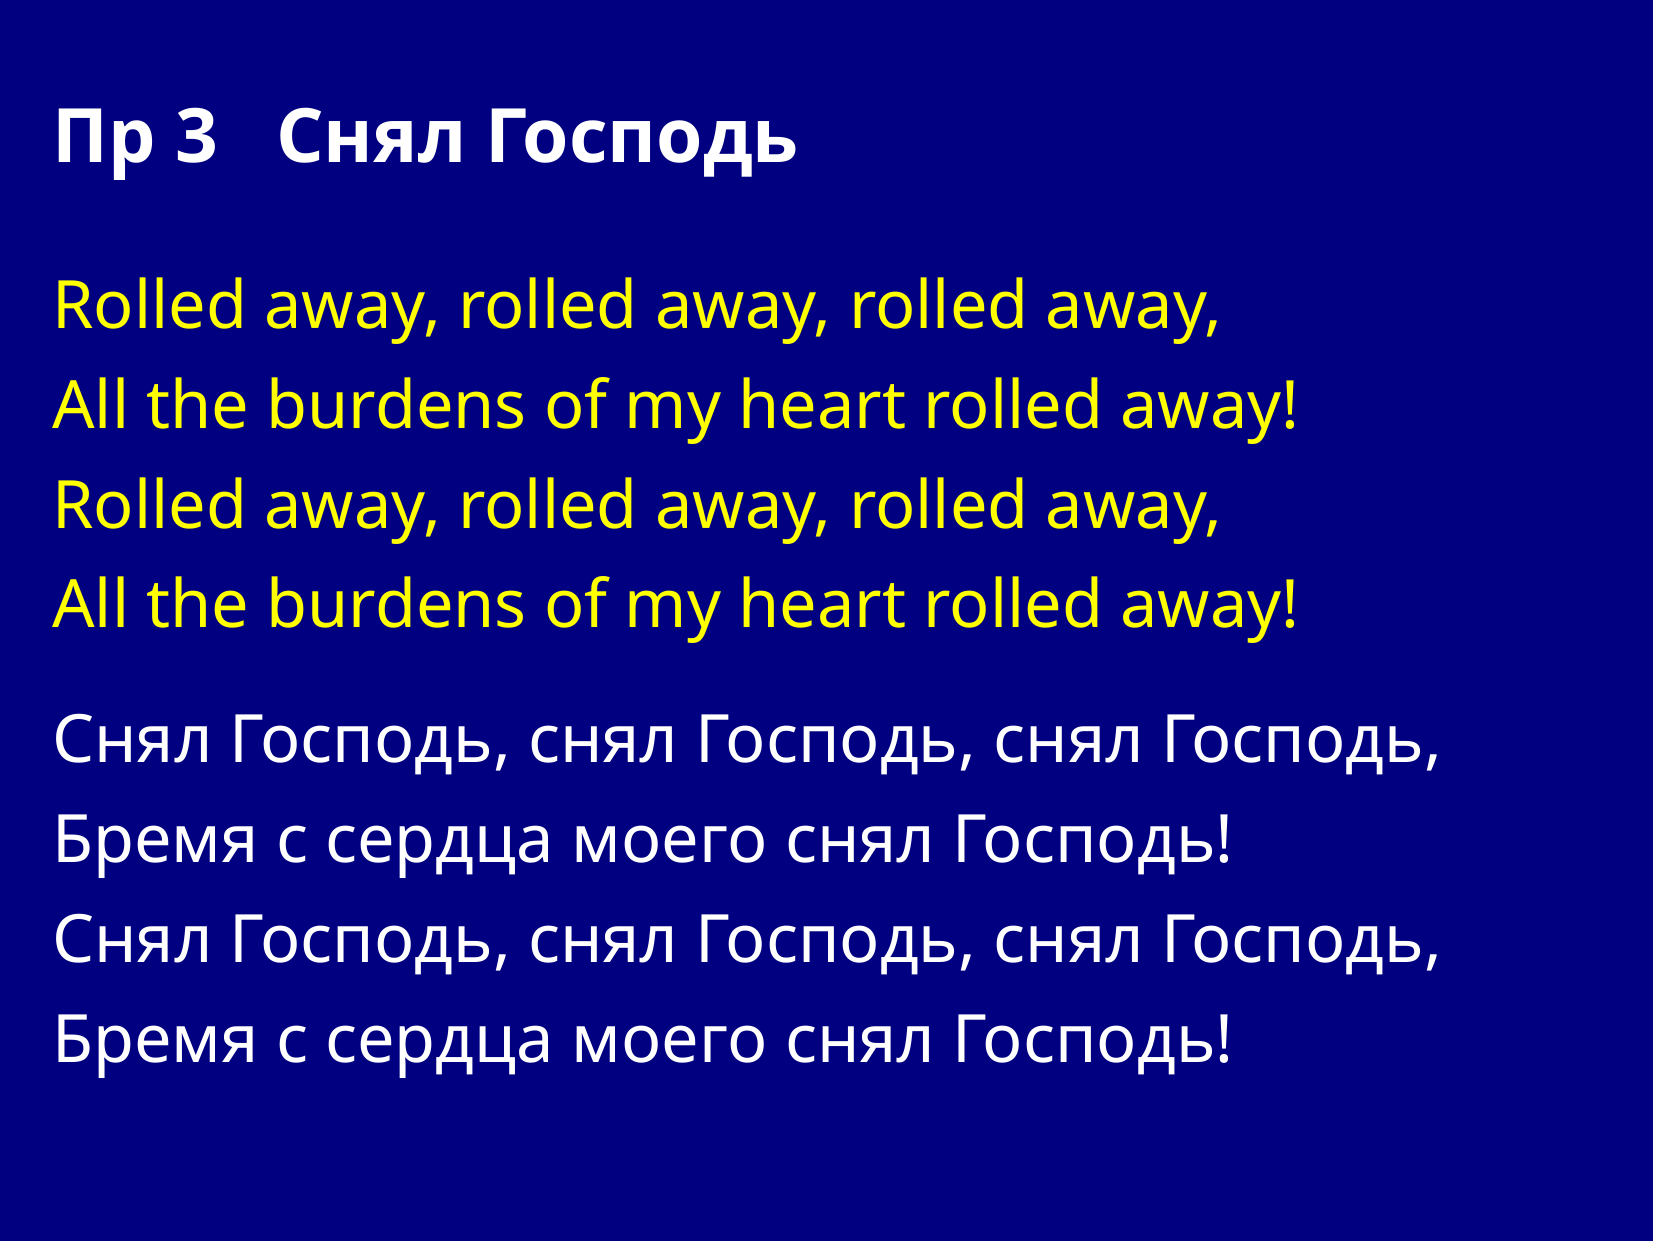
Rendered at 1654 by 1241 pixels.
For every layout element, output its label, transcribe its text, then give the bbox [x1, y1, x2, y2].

text_box Rolled away, rolled away, rolled away, All the burdens of my heart rolled away! Rolled away, rolled away, rolled away, All the burdens of my heart rolled away! [37, 188, 1576, 638]
text_box Пр 3 Снял Господь [37, 75, 1576, 188]
text_box Снял Господь, снял Господь, снял Господь, Бремя с сердца моего снял Господь! Снял Господь, снял Господь, снял Господь, Бремя с сердца моего снял Господь! [37, 675, 1653, 1163]
